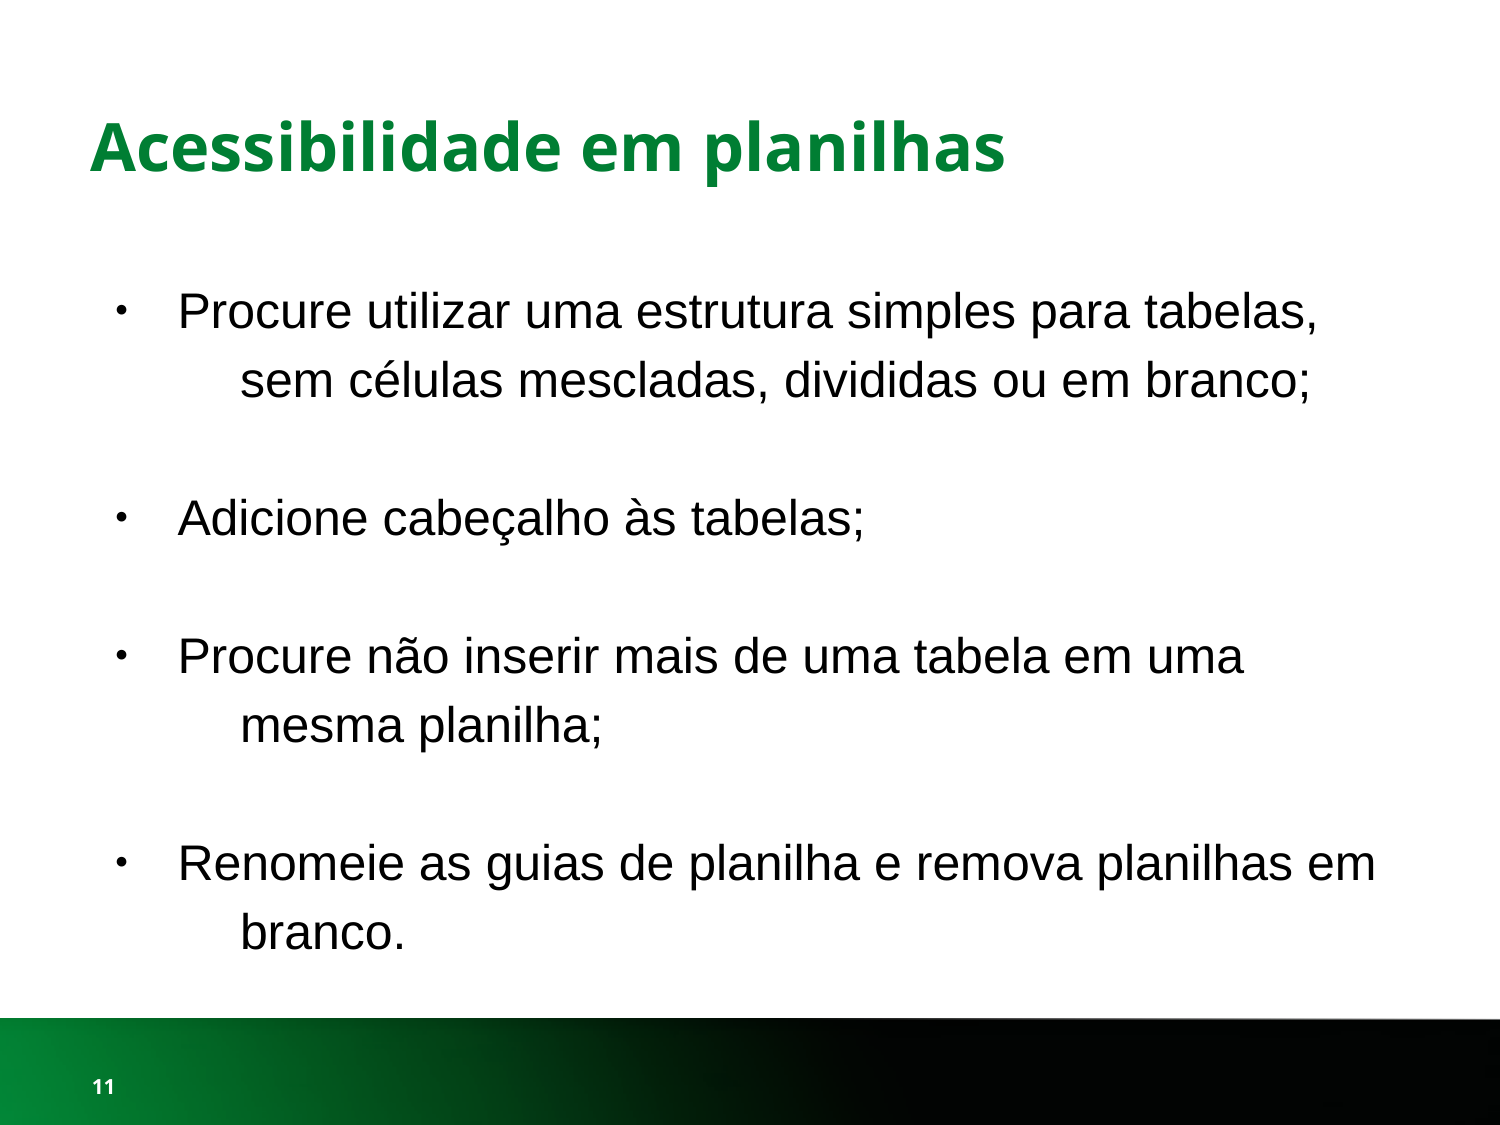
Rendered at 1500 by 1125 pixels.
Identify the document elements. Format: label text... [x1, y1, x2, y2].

list Procure utilizar uma estrutura simples para tabelas, sem células mescladas, divididas ou em branco; Adicione cabeçalho às tabelas; Procure não inserir mais de uma tabela em uma mesma planilha; Renomeie as guias de planilha e remova planilhas em branco. [75, 262, 1426, 1005]
picture [0, 1018, 1500, 1125]
title Acessibilidade em planilhas [75, 45, 1426, 233]
